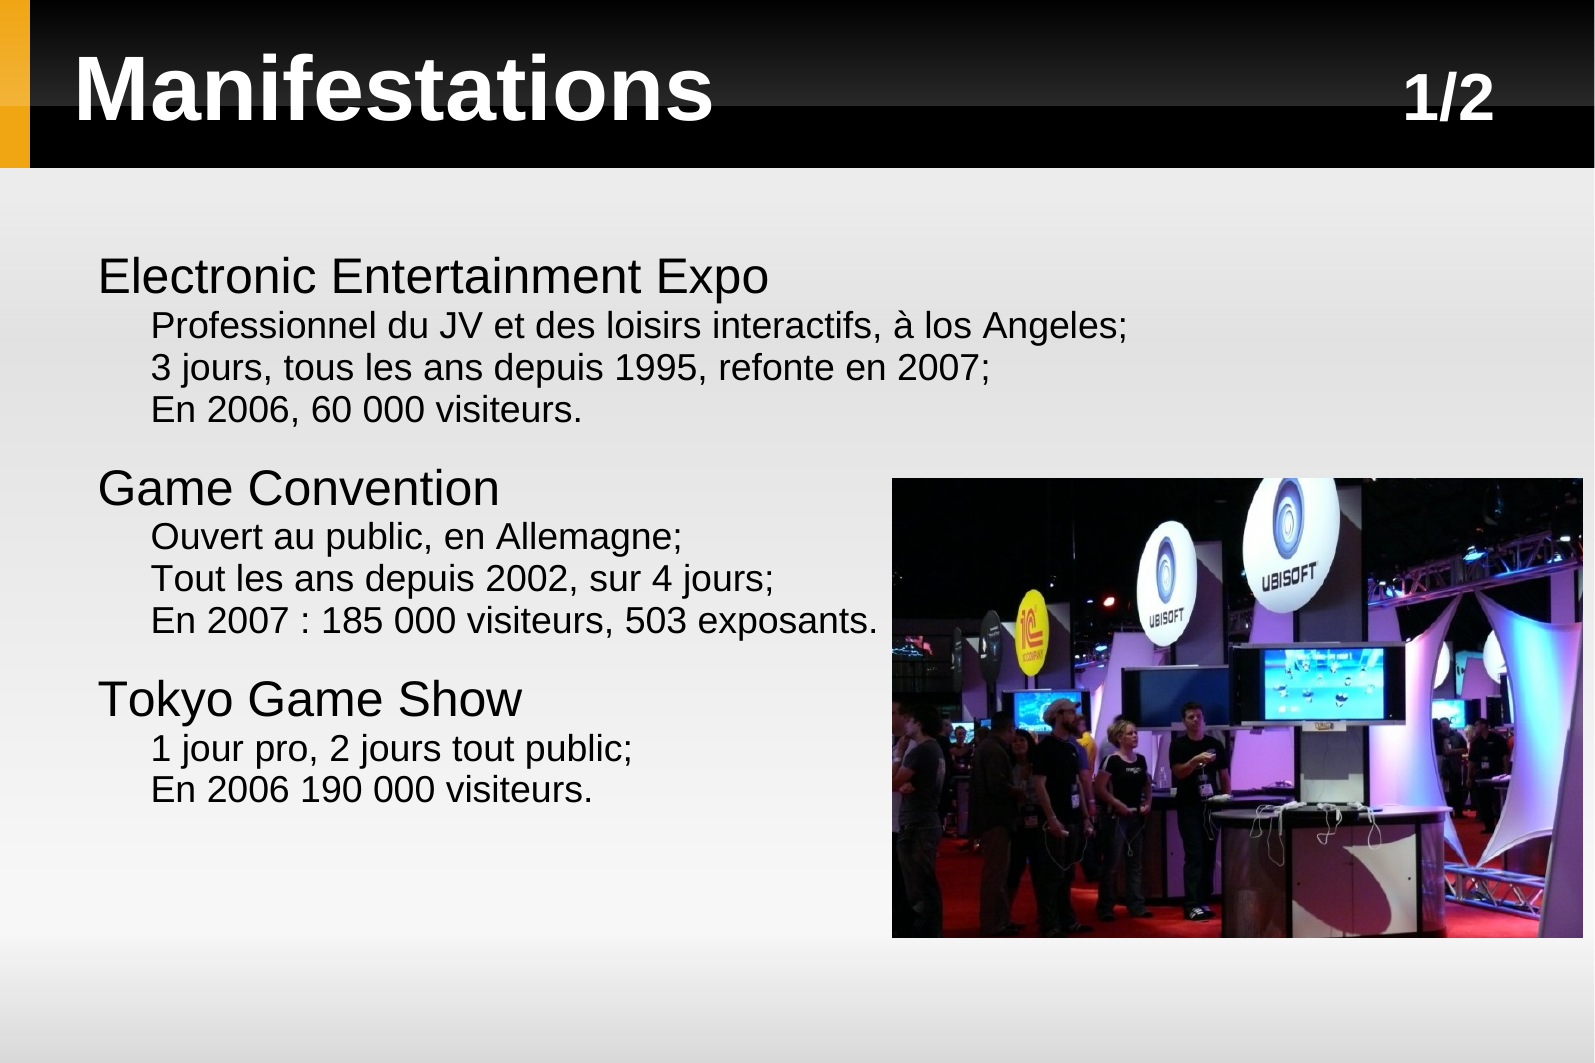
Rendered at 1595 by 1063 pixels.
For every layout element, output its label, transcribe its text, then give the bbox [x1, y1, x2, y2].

title Manifestations 1/2 [74, 7, 1510, 171]
picture [0, 0, 1595, 1063]
list Electronic Entertainment Expo Professionnel du JV et des loisirs interactifs, à los Angeles; 3 jours, tous les ans depuis 1995, refonte en 2007; En 2006, 60 000 visiteurs. Game Convention Ouvert au public, en Allemagne; Tout les ans depuis 2002, sur 4 jours; En 2007 : 185 000 visiteurs, 503 exposants. Tokyo Game Show 1 jour pro, 2 jours tout public; En 2006 190 000 visiteurs. [79, 248, 1515, 977]
